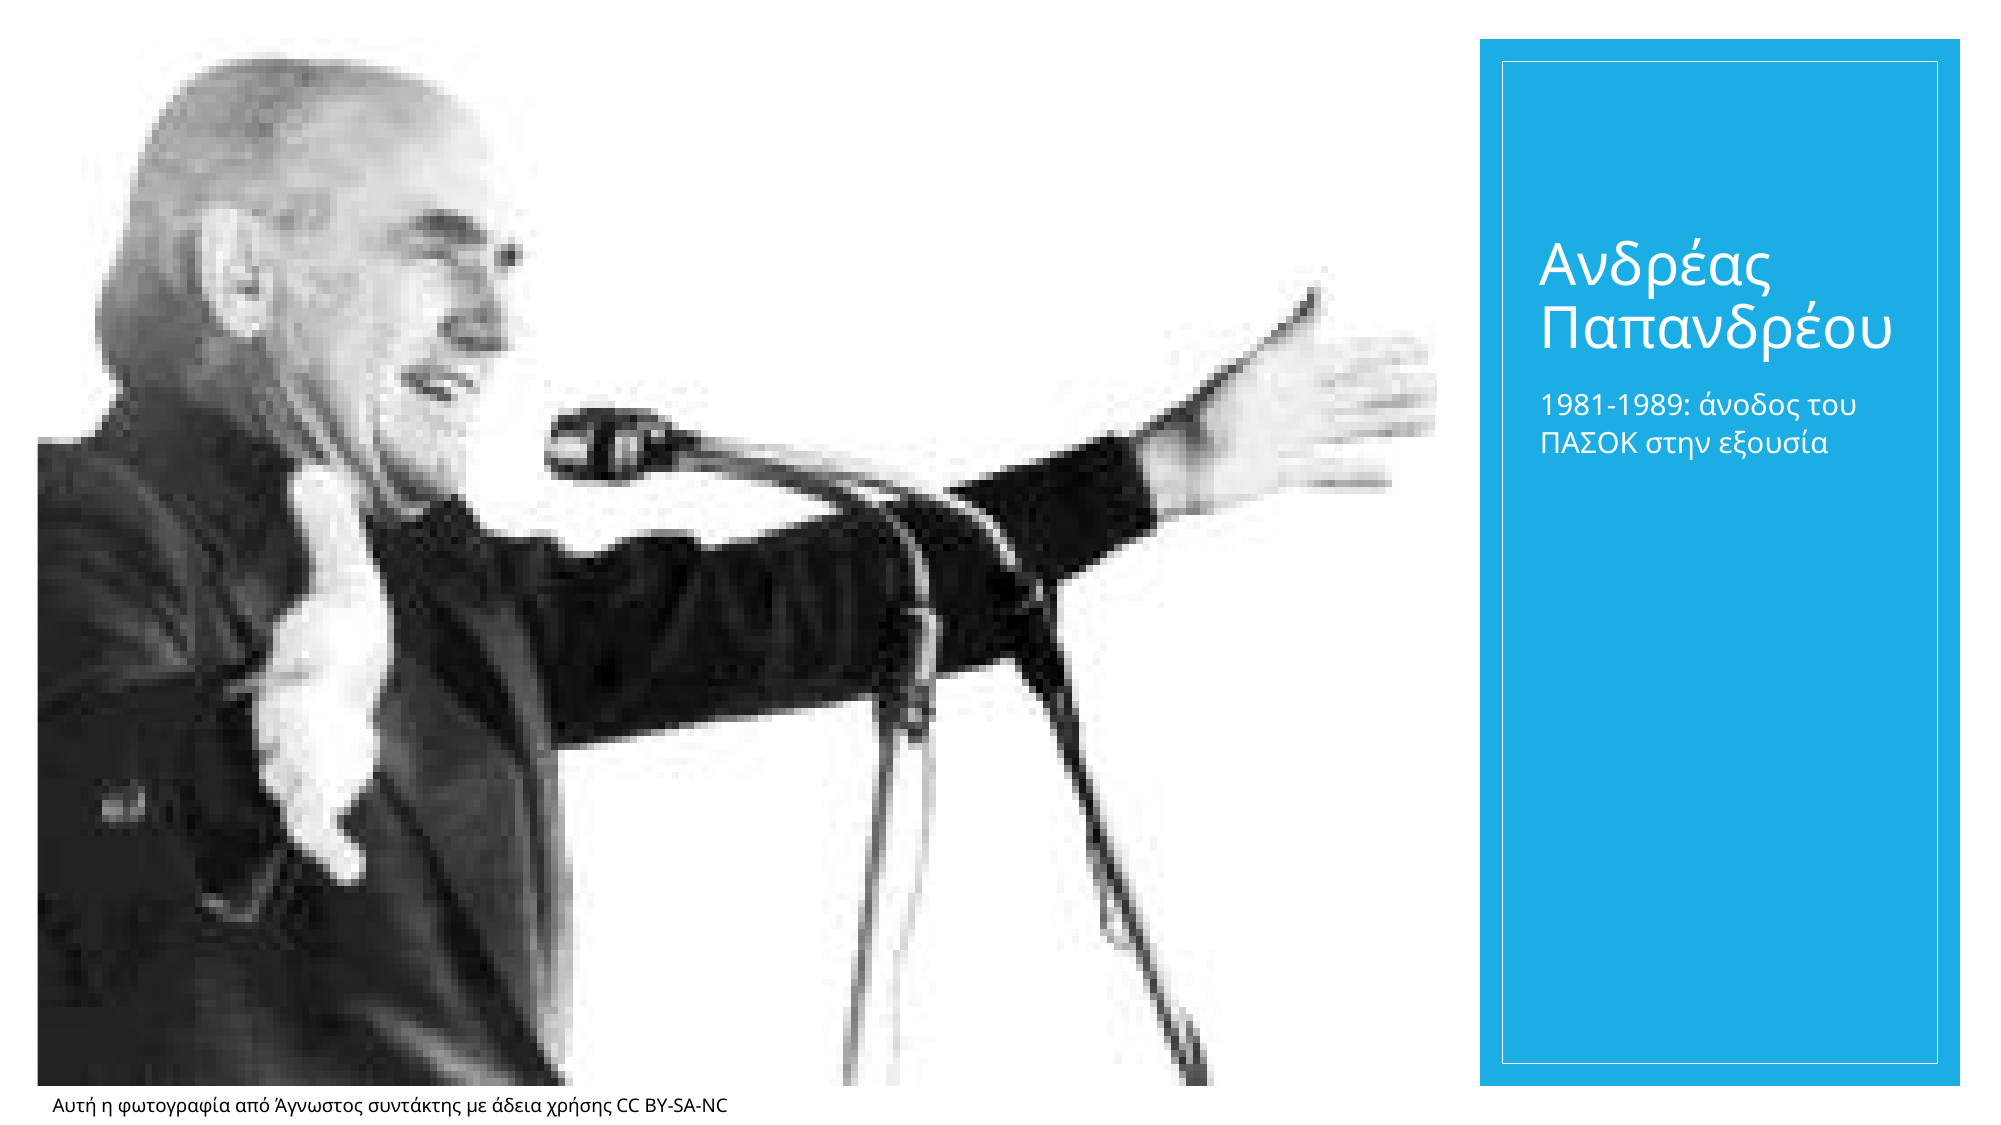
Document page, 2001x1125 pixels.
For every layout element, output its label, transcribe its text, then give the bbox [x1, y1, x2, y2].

picture [37, 38, 1437, 1086]
text_box Αυτή η φωτογραφία από Άγνωστος συντάκτης με άδεια χρήσης CC BY-SA-NC [37, 1086, 1437, 1124]
list 1981-1989: άνοδος του ΠΑΣΟΚ στην εξουσία [1524, 375, 1924, 950]
title Ανδρέας Παπανδρέου [1524, 98, 1924, 369]
